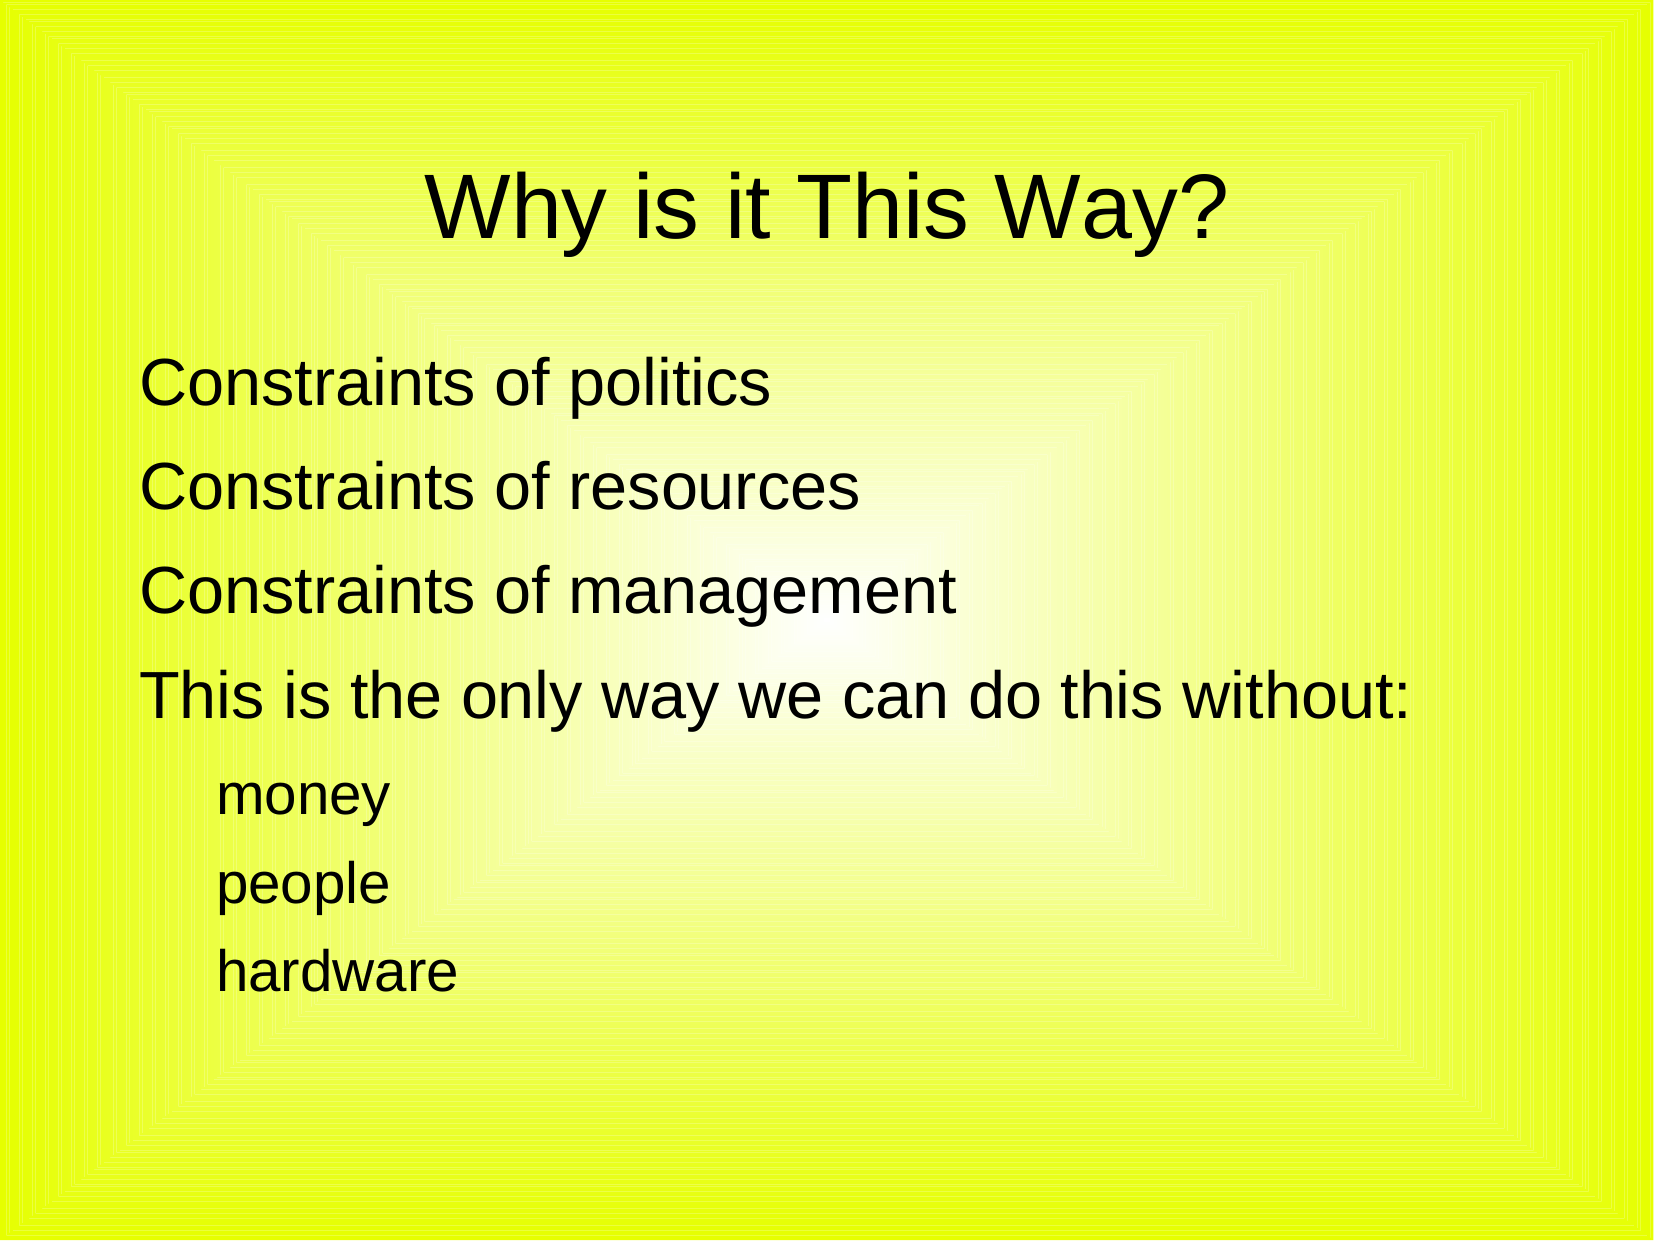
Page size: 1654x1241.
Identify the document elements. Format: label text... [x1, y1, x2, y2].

title Why is it This Way? [121, 102, 1534, 311]
list Constraints of politics Constraints of resources Constraints of management This is the only way we can do this without: money people hardware [121, 344, 1534, 1167]
